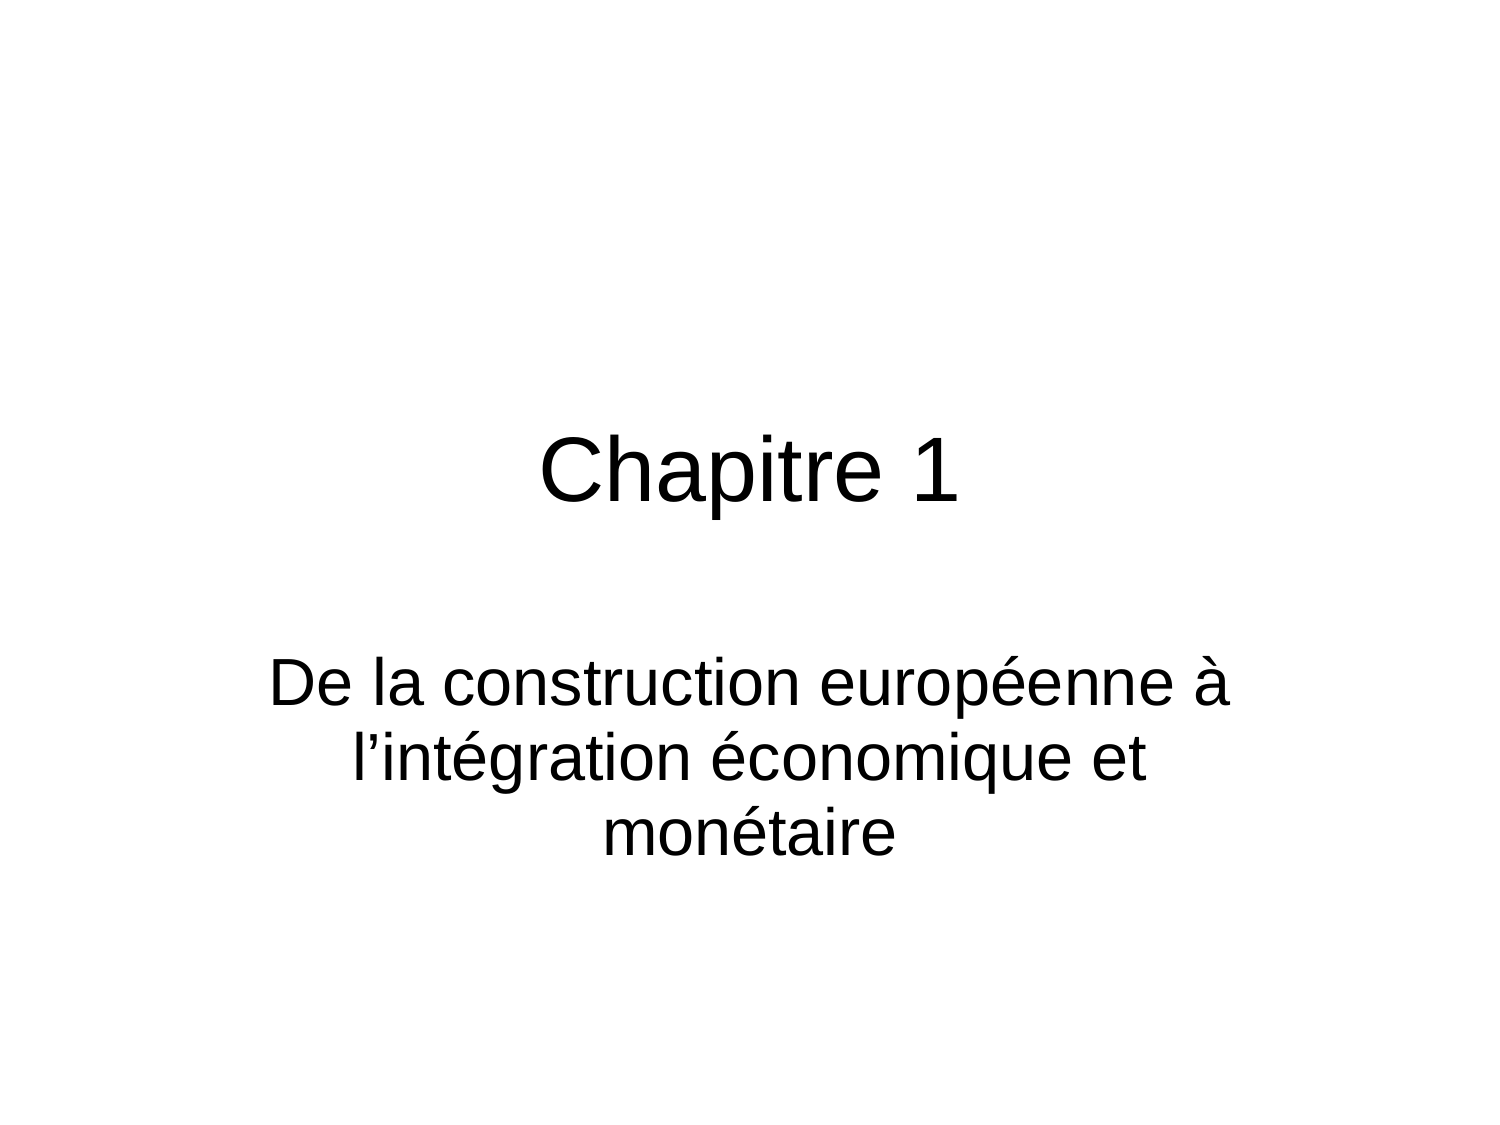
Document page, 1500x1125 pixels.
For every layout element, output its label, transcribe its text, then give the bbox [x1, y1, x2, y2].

title Chapitre 1 [112, 349, 1388, 591]
subtitle De la construction européenne à l’intégration économique et monétaire [225, 637, 1276, 926]
